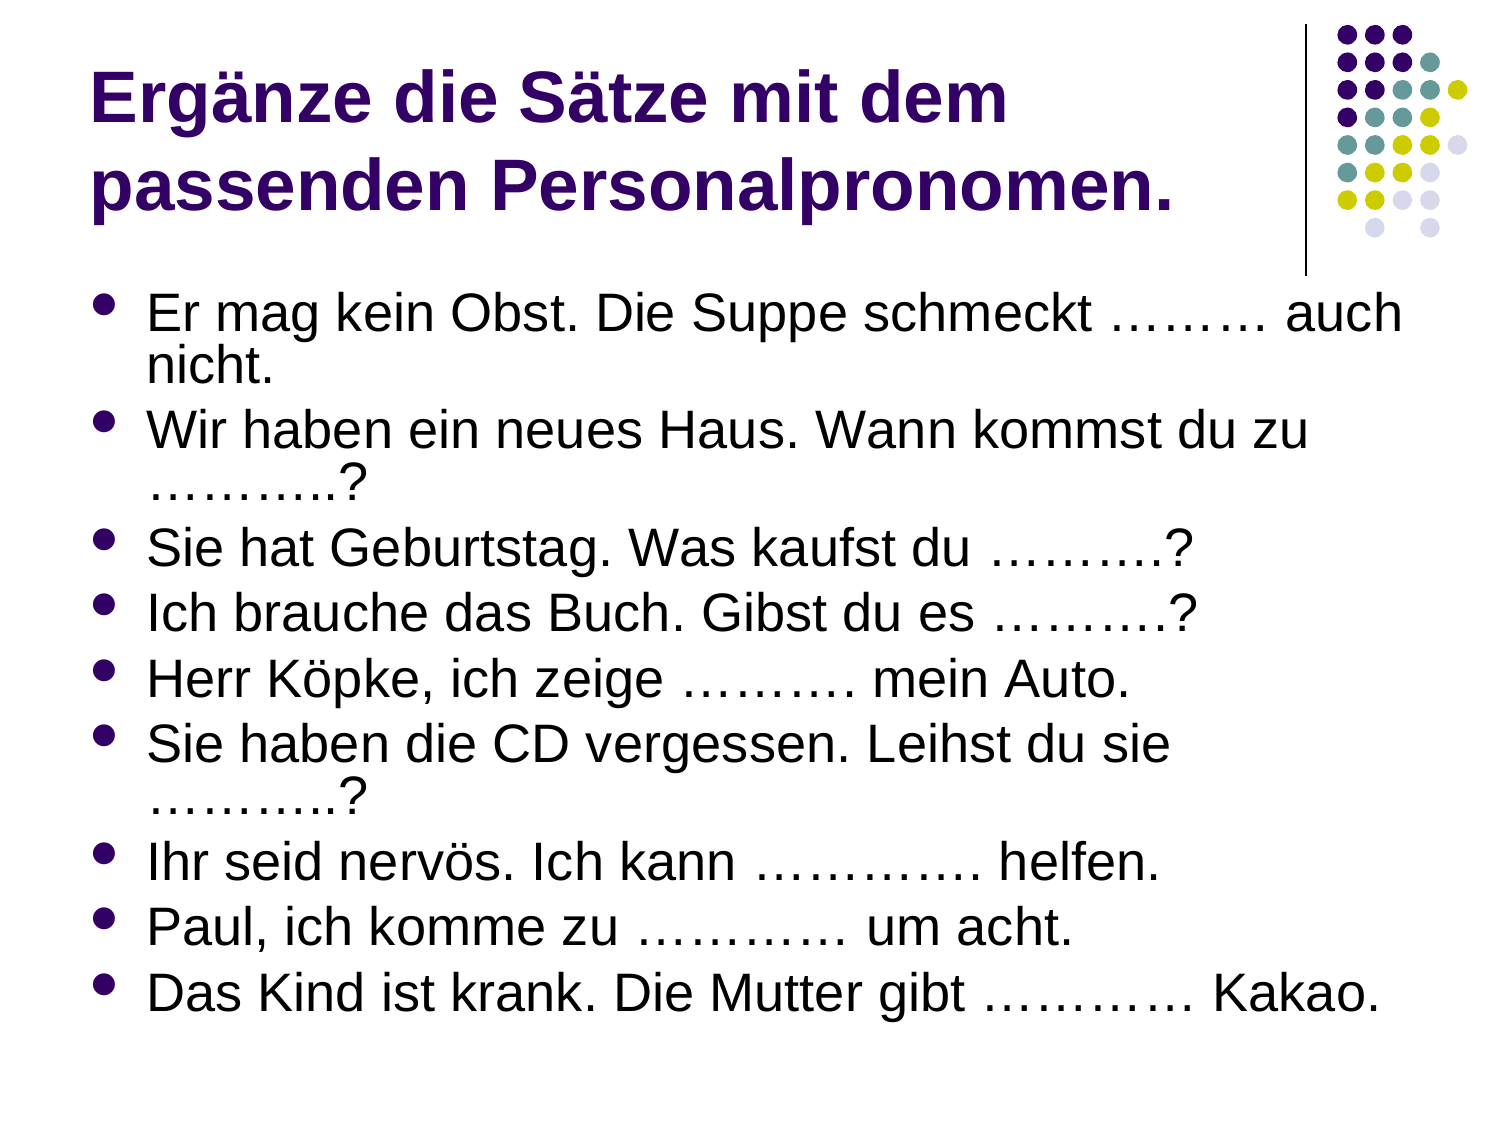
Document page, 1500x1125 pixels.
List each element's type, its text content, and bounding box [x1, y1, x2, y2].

title Ergänze die Sätze mit dem passenden Personalpronomen. [74, 20, 1313, 233]
list Er mag kein Obst. Die Suppe schmeckt ……… auch nicht. Wir haben ein neues Haus. Wann kommst du zu ………..? Sie hat Geburtstag. Was kaufst du ……….? Ich brauche das Buch. Gibst du es ……….? Herr Köpke, ich zeige ………. mein Auto. Sie haben die CD vergessen. Leihst du sie ………..? Ihr seid nervös. Ich kann …………. helfen. Paul, ich komme zu ………… um acht. Das Kind ist krank. Die Mutter gibt ………… Kakao. [75, 282, 1426, 1125]
